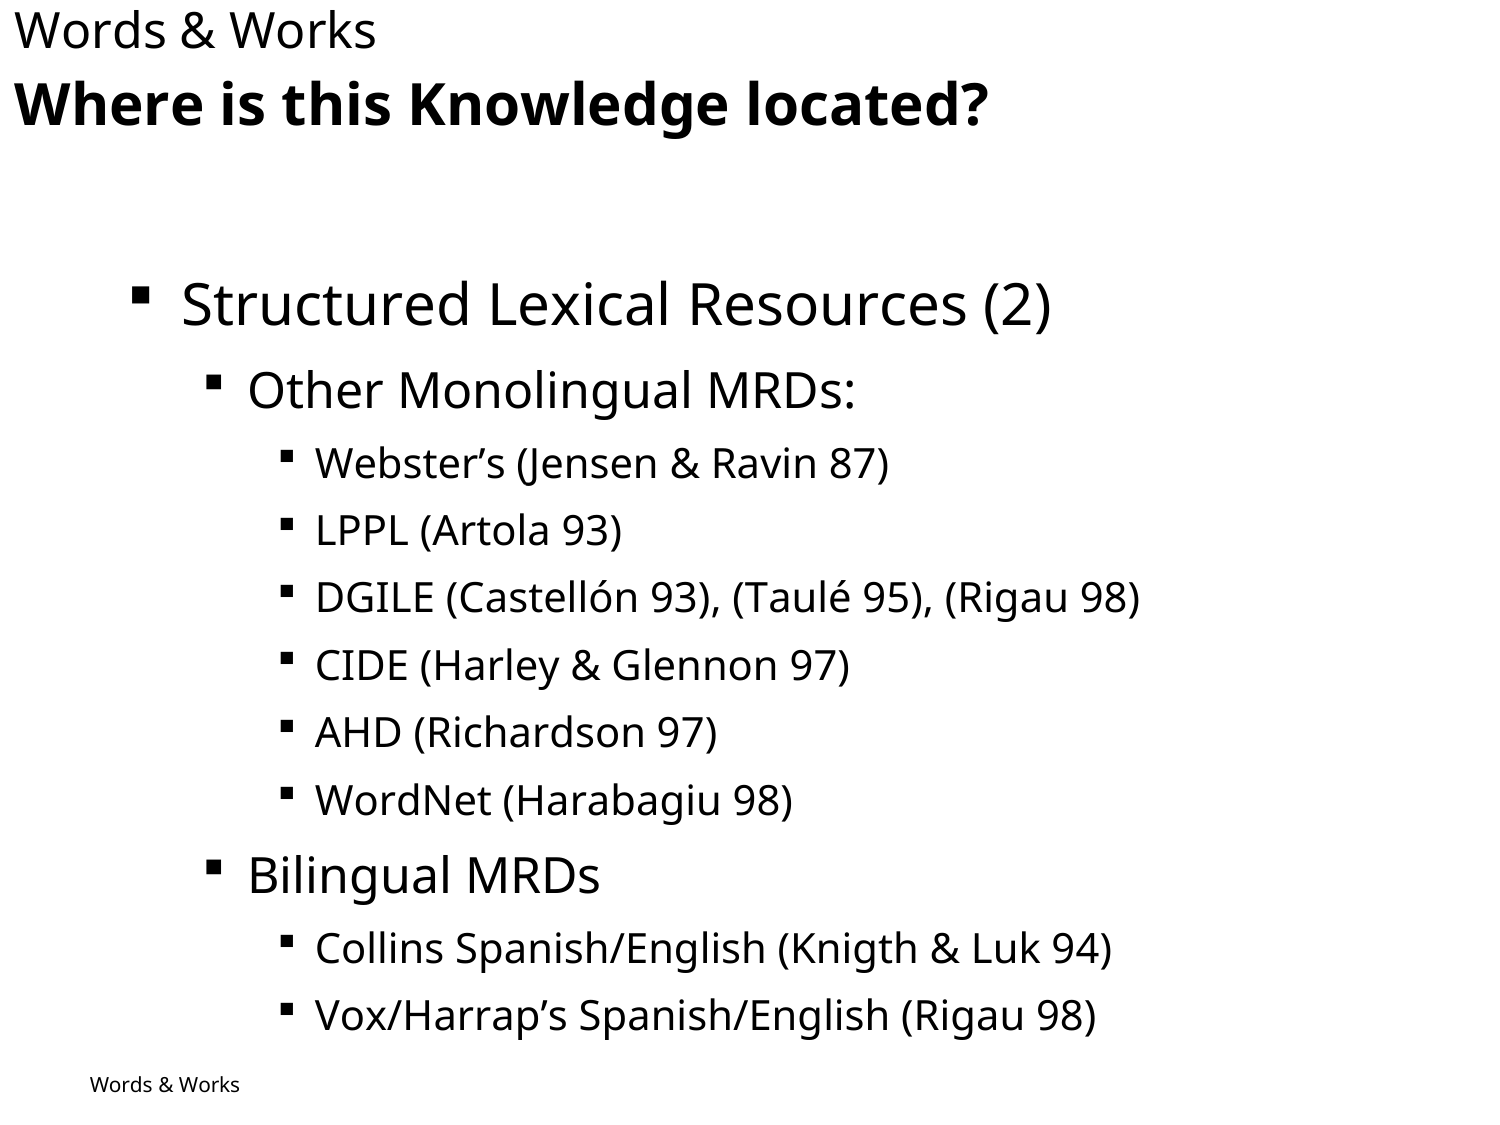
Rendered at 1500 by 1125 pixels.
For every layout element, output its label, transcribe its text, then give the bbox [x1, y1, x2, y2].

list Structured Lexical Resources (2) Other Monolingual MRDs: Webster’s (Jensen & Ravin 87) LPPL (Artola 93) DGILE (Castellón 93), (Taulé 95), (Rigau 98) CIDE (Harley & Glennon 97) AHD (Richardson 97) WordNet (Harabagiu 98) Bilingual MRDs Collins Spanish/English (Knigth & Luk 94) Vox/Harrap’s Spanish/English (Rigau 98) [112, 150, 1388, 1000]
title Words & Works Where is this Knowledge located? [0, 0, 1400, 150]
